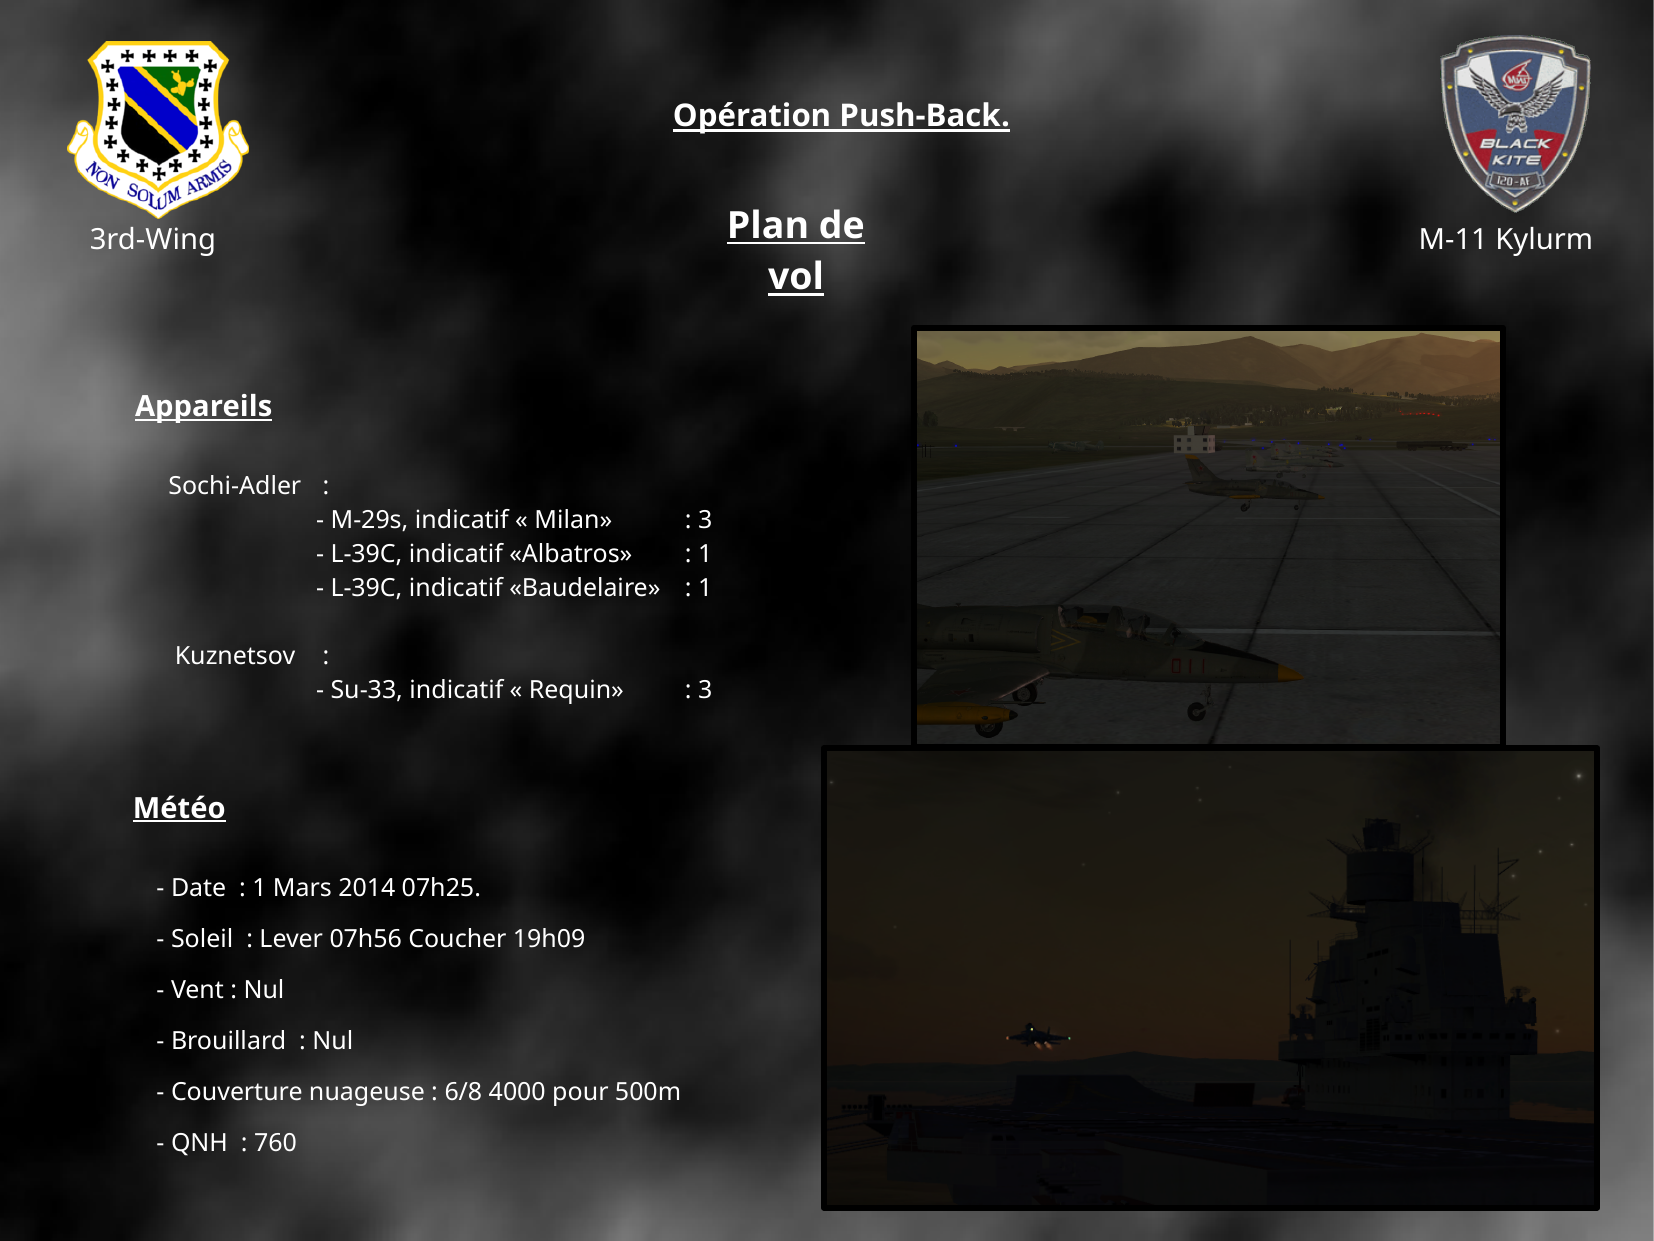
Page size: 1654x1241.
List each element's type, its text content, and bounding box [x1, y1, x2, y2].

text_box - Date : 1 Mars 2014 07h25. - Soleil : Lever 07h56 Coucher 19h09 - Vent : Nul - Brouillard : Nul - Couverture nuageuse : 6/8 4000 pour 500m - QNH : 760 [141, 845, 821, 1158]
text_box Sochi-Adler : - M-29s, indicatif « Milan» : 3 - L-39C, indicatif «Albatros» : 1 - L-39C, indicatif «Baudelaire» : 1 Kuznetsov : - Su-33, indicatif « Requin» : 3 [153, 460, 863, 721]
text_box Appareils [82, 377, 382, 434]
picture [0, 0, 1654, 1241]
text_box Météo [118, 779, 497, 852]
title Opération Push-Back. 3rd-Wing M-11 Kylurm [53, 0, 1630, 282]
